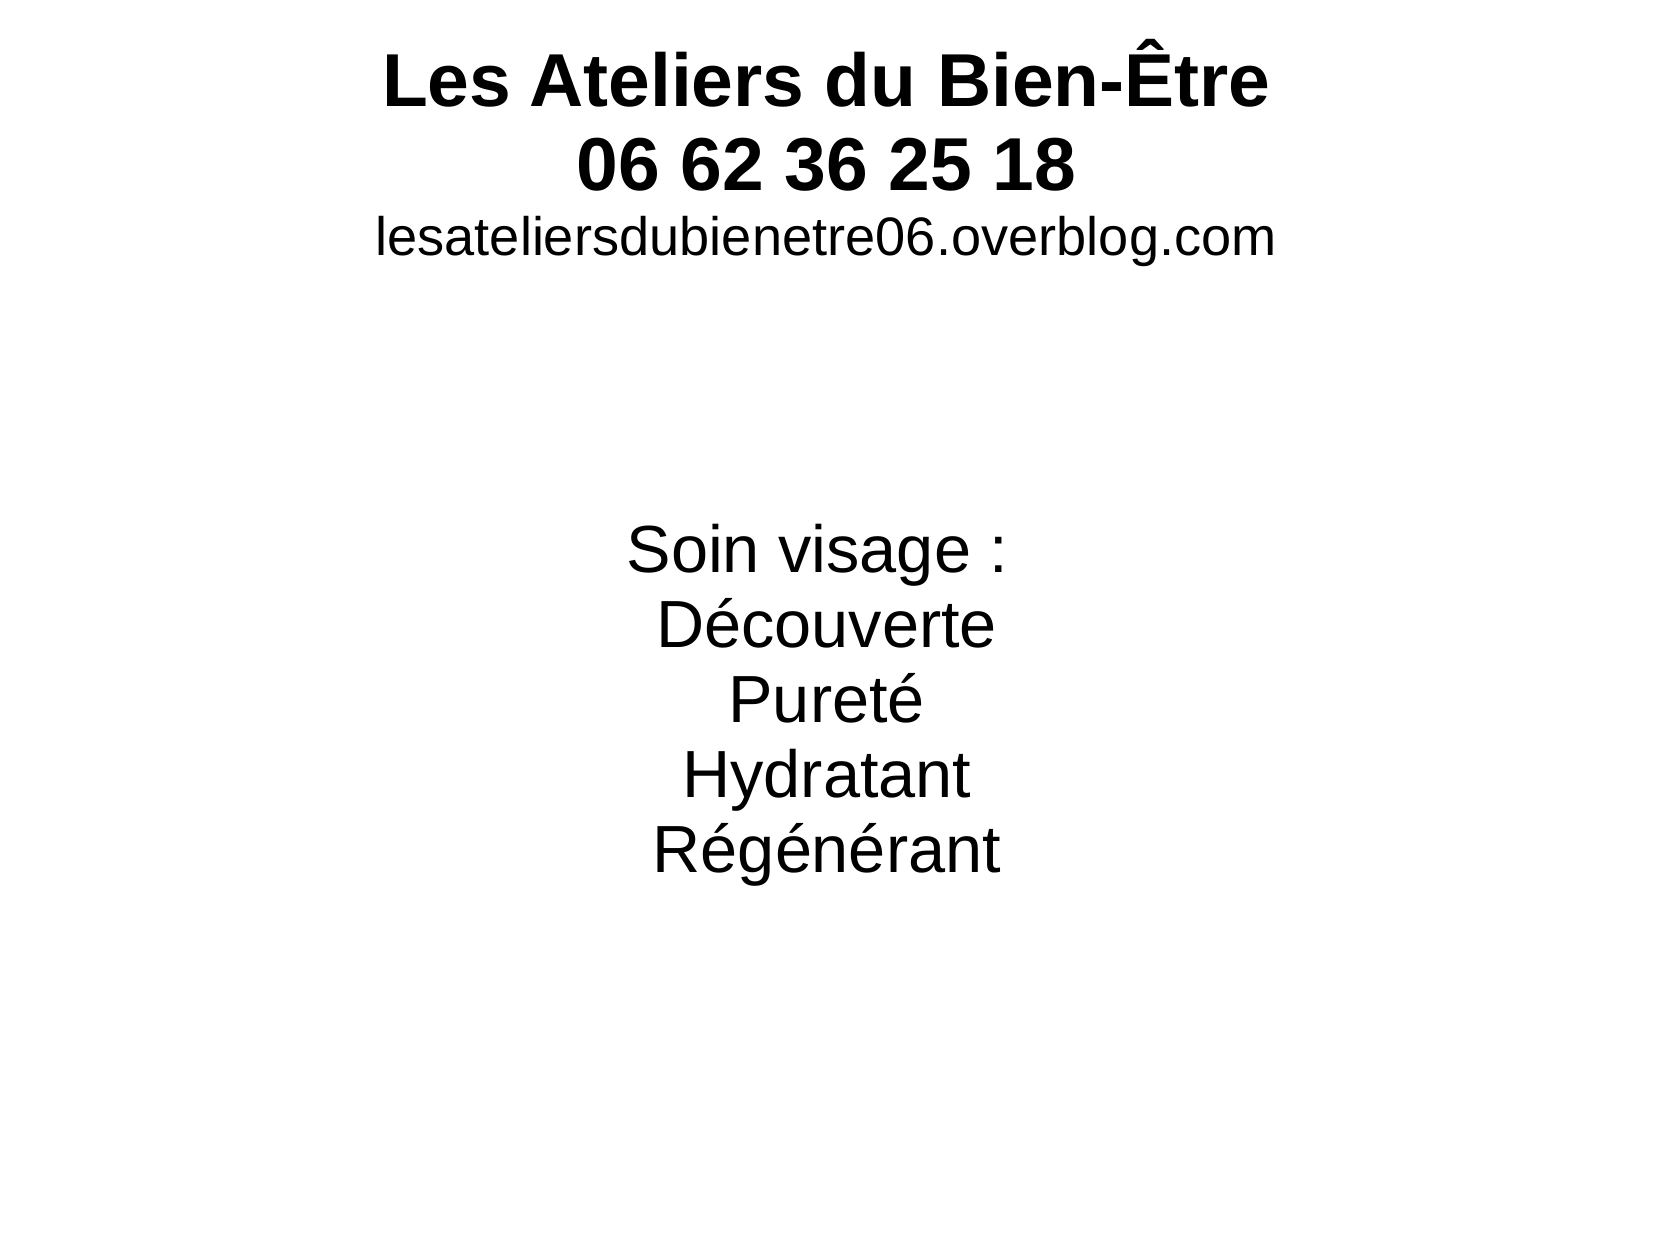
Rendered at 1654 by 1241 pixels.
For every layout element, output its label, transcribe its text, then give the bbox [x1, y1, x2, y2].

subtitle Soin visage : Découverte Pureté Hydratant Régénérant [82, 290, 1571, 1109]
title Les Ateliers du Bien-Être 06 62 36 25 18 lesateliersdubienetre06.overblog.com [82, 38, 1571, 268]
